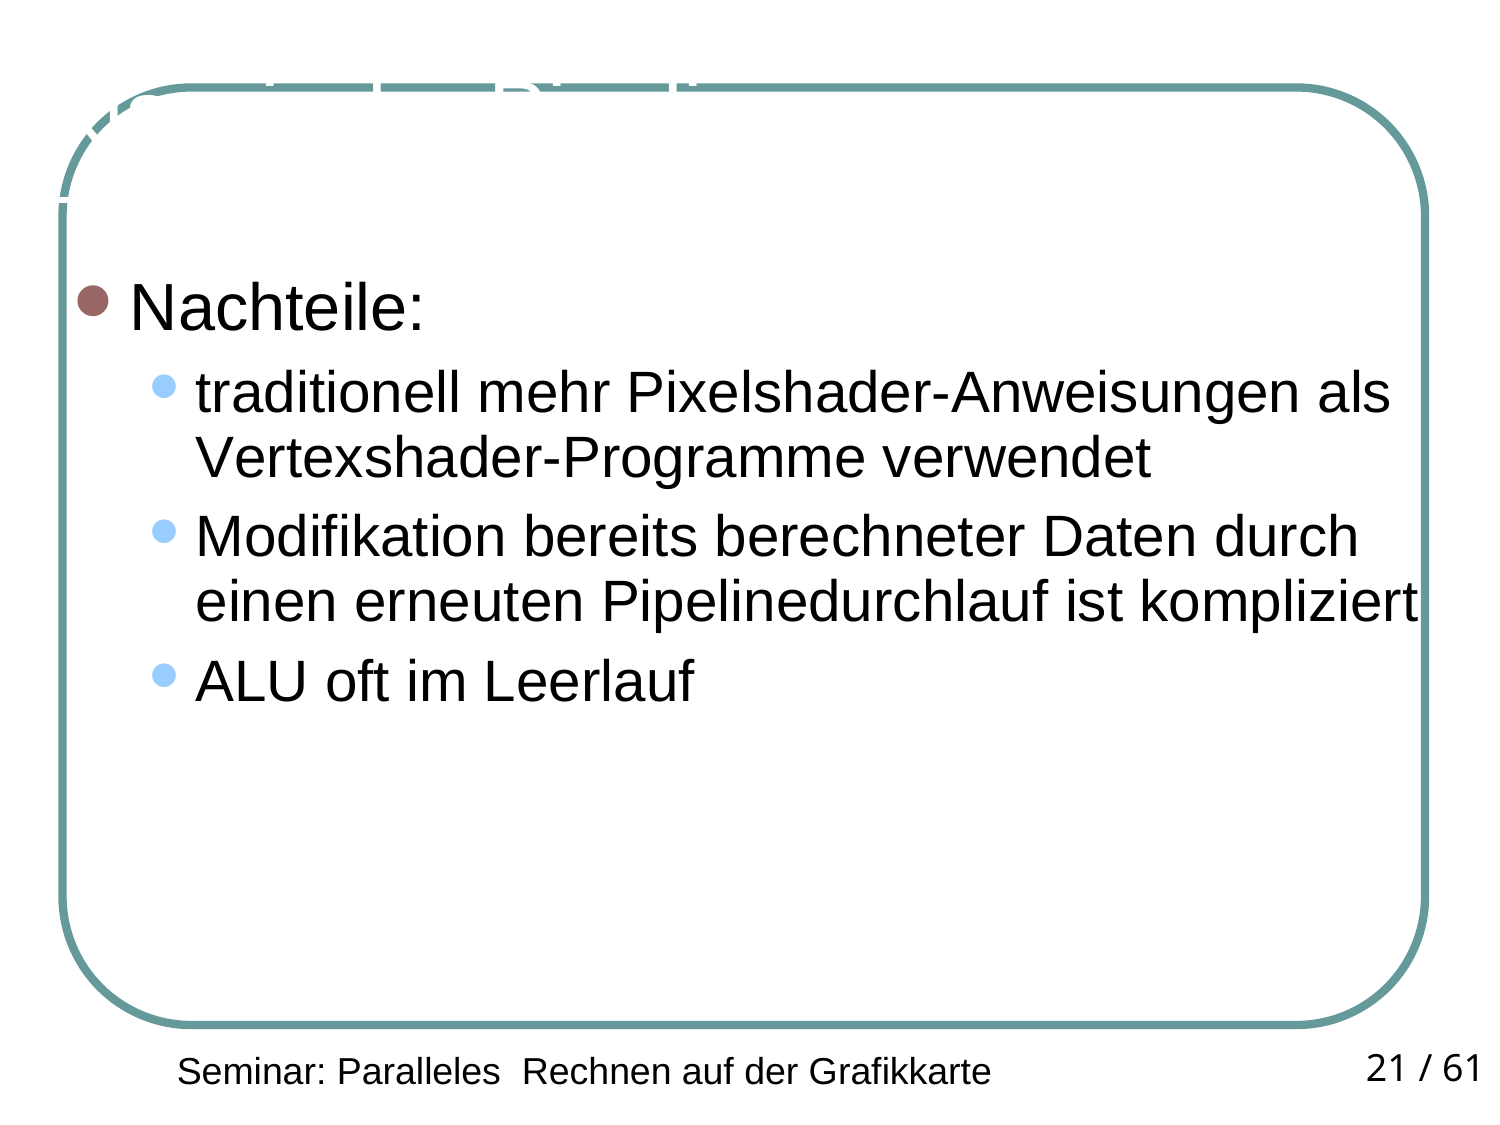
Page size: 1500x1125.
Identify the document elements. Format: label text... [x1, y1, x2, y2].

list Nachteile: traditionell mehr Pixelshader-Anweisungen als Vertexshader-Programme verwendet Modifikation bereits berechneter Daten durch einen erneuten Pipelinedurchlauf ist kompliziert ALU oft im Leerlauf [59, 262, 1447, 768]
title Klassische Pipeline [31, 0, 1347, 226]
